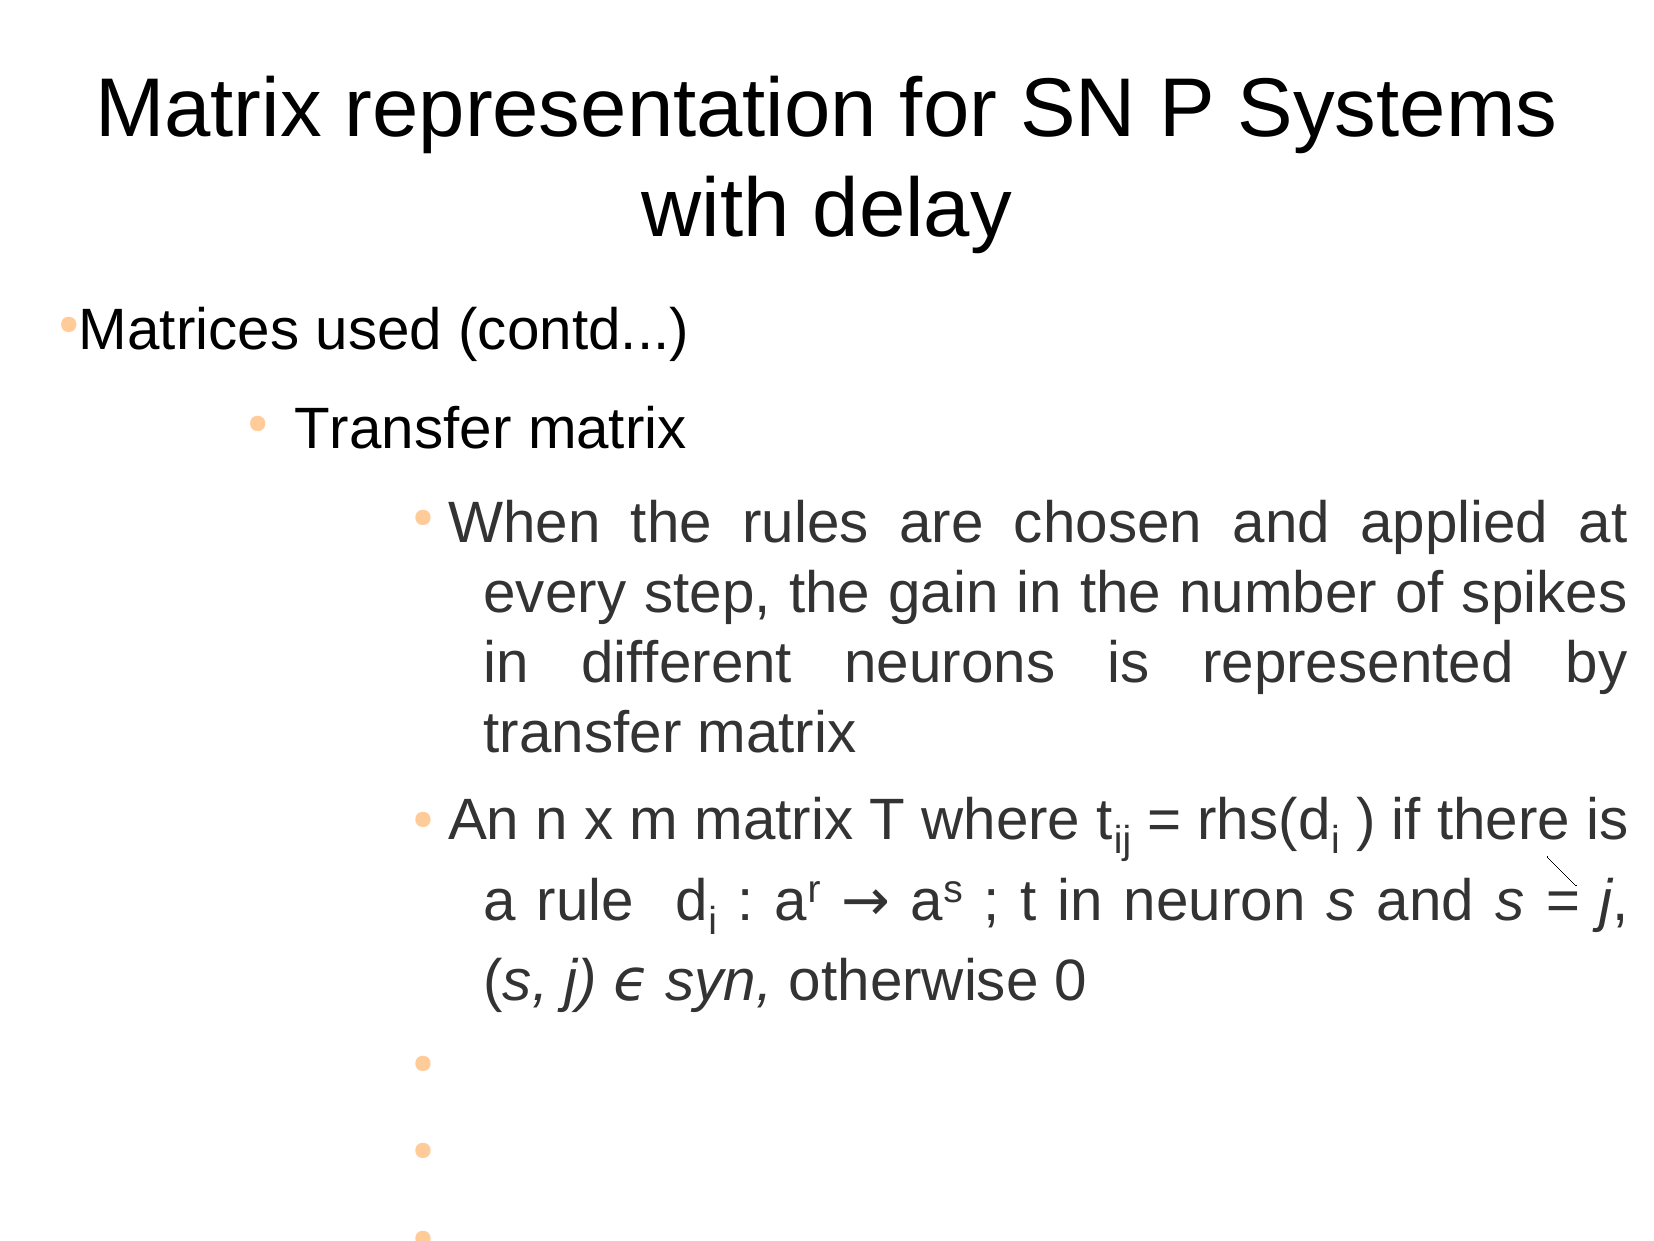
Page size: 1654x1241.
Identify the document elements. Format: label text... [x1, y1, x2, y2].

list Matrices used (contd...) Transfer matrix When the rules are chosen and applied at every step, the gain in the number of spikes in different neurons is represented by transfer matrix An n x m matrix T where tij = rhs(di ) if there is a rule di : ar → as ; t in neuron s and s = j, (s, j) ϵ syn, otherwise 0 [58, 291, 1630, 1241]
title Matrix representation for SN P Systems with delay [82, 49, 1571, 257]
